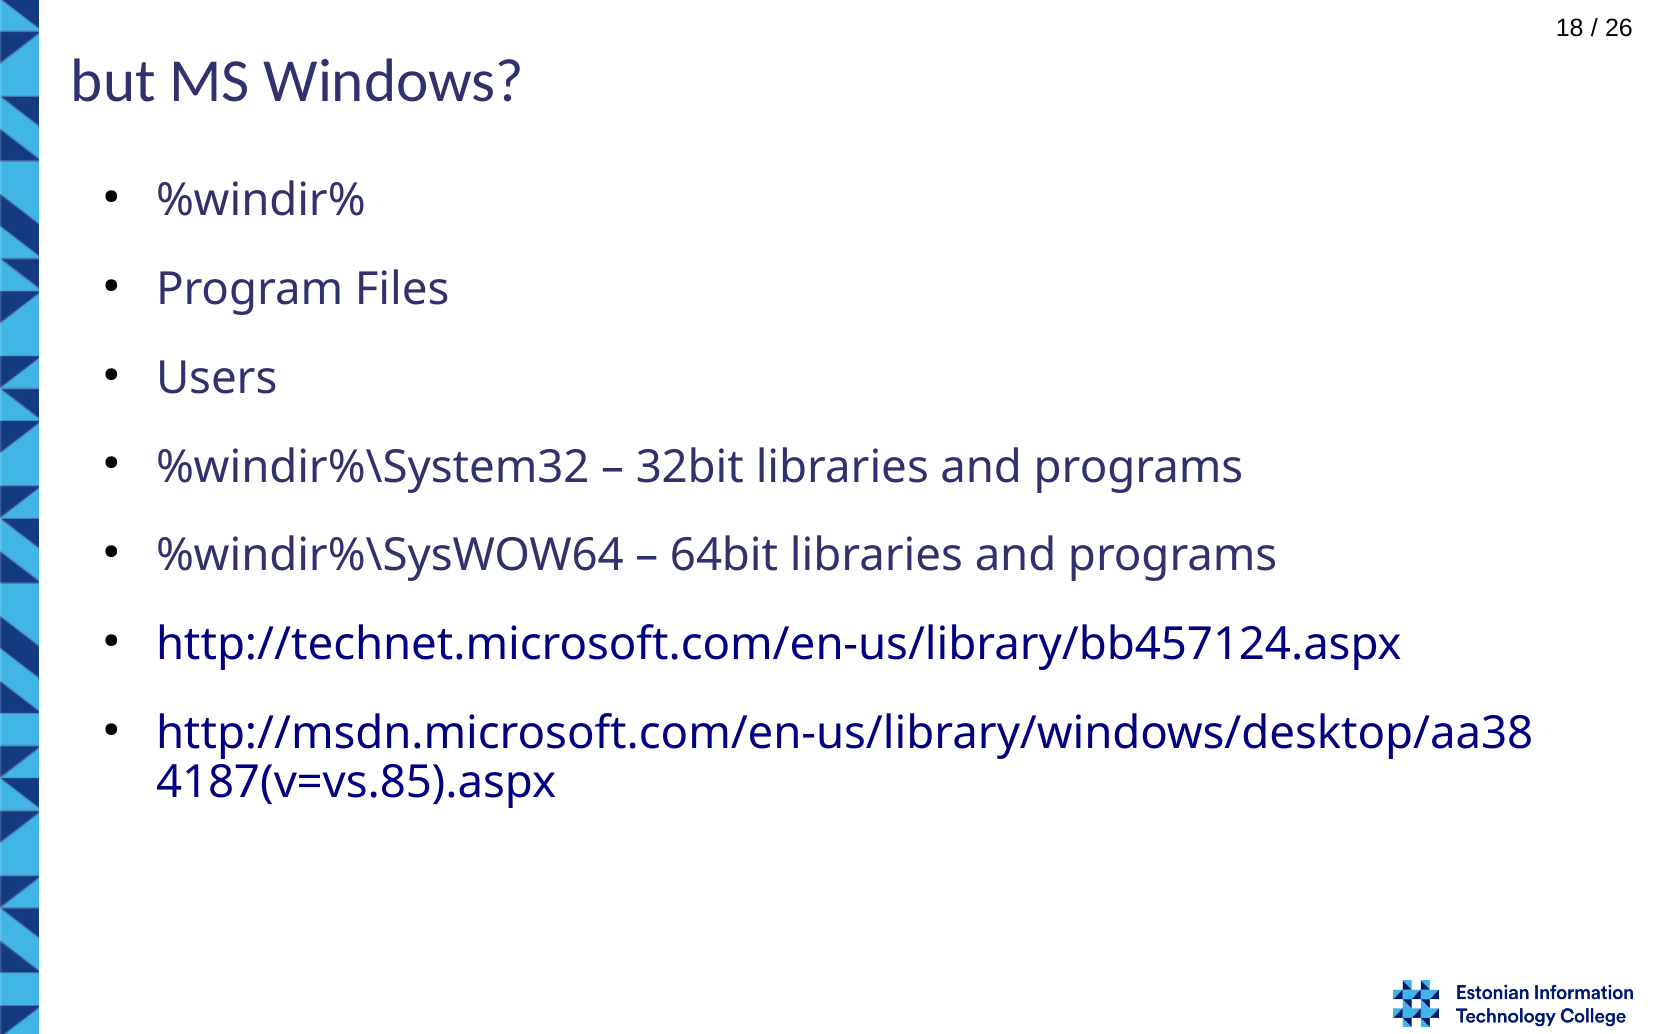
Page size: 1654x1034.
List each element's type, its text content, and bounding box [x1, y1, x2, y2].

list %windir% Program Files Users %windir%\System32 – 32bit libraries and programs %windir%\SysWOW64 – 64bit libraries and programs http://technet.microsoft.com/en-us/library/bb457124.aspx http://msdn.microsoft.com/en-us/library/windows/desktop/aa384187(v=vs.85).aspx [85, 166, 1541, 767]
title but MS Windows? [70, 41, 1630, 130]
picture [1393, 980, 1633, 1027]
